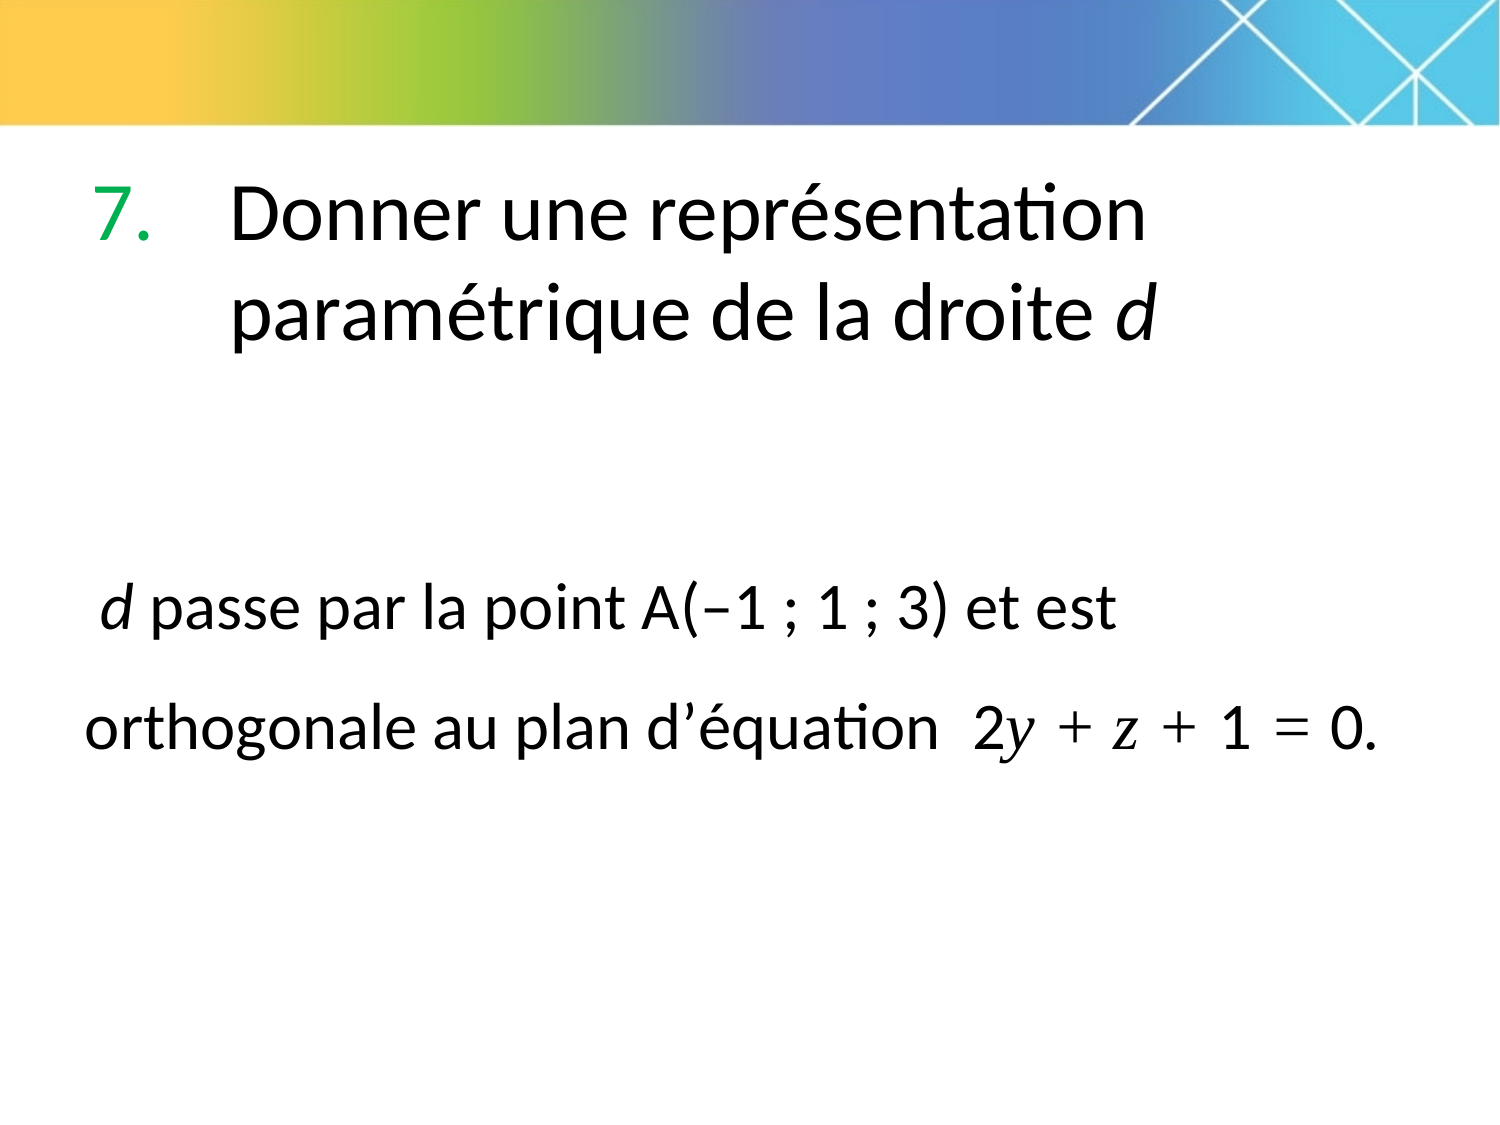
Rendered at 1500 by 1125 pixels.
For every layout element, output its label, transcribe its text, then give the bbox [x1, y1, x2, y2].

text_box d passe par la point A(–1 ; 1 ; 3) et est orthogonale au plan d’équation 2y + z + 1 = 0. [70, 515, 1465, 771]
title Donner une représentation paramétrique de la droite d [76, 149, 1500, 365]
picture [0, 0, 1500, 127]
